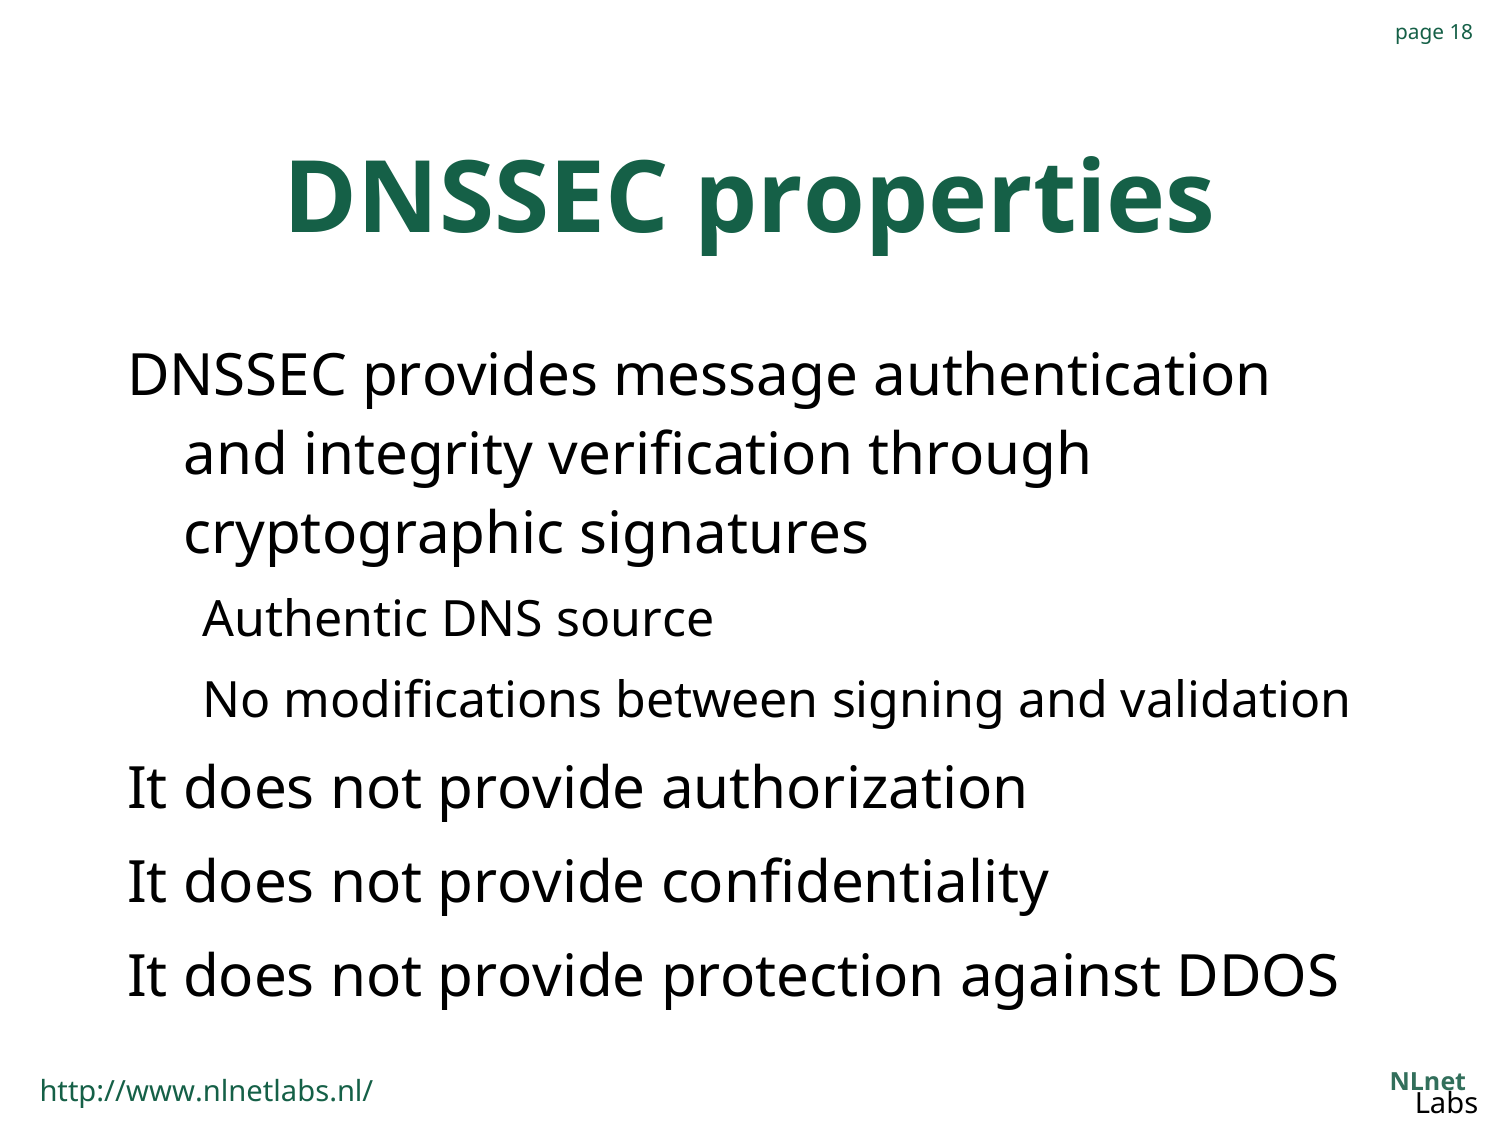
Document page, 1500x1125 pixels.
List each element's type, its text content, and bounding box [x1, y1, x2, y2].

title DNSSEC properties [112, 99, 1388, 288]
list DNSSEC provides message authentication and integrity verification through cryptographic signatures Authentic DNS source No modifications between signing and validation It does not provide authorization It does not provide confidentiality It does not provide protection against DDOS [112, 324, 1388, 1001]
